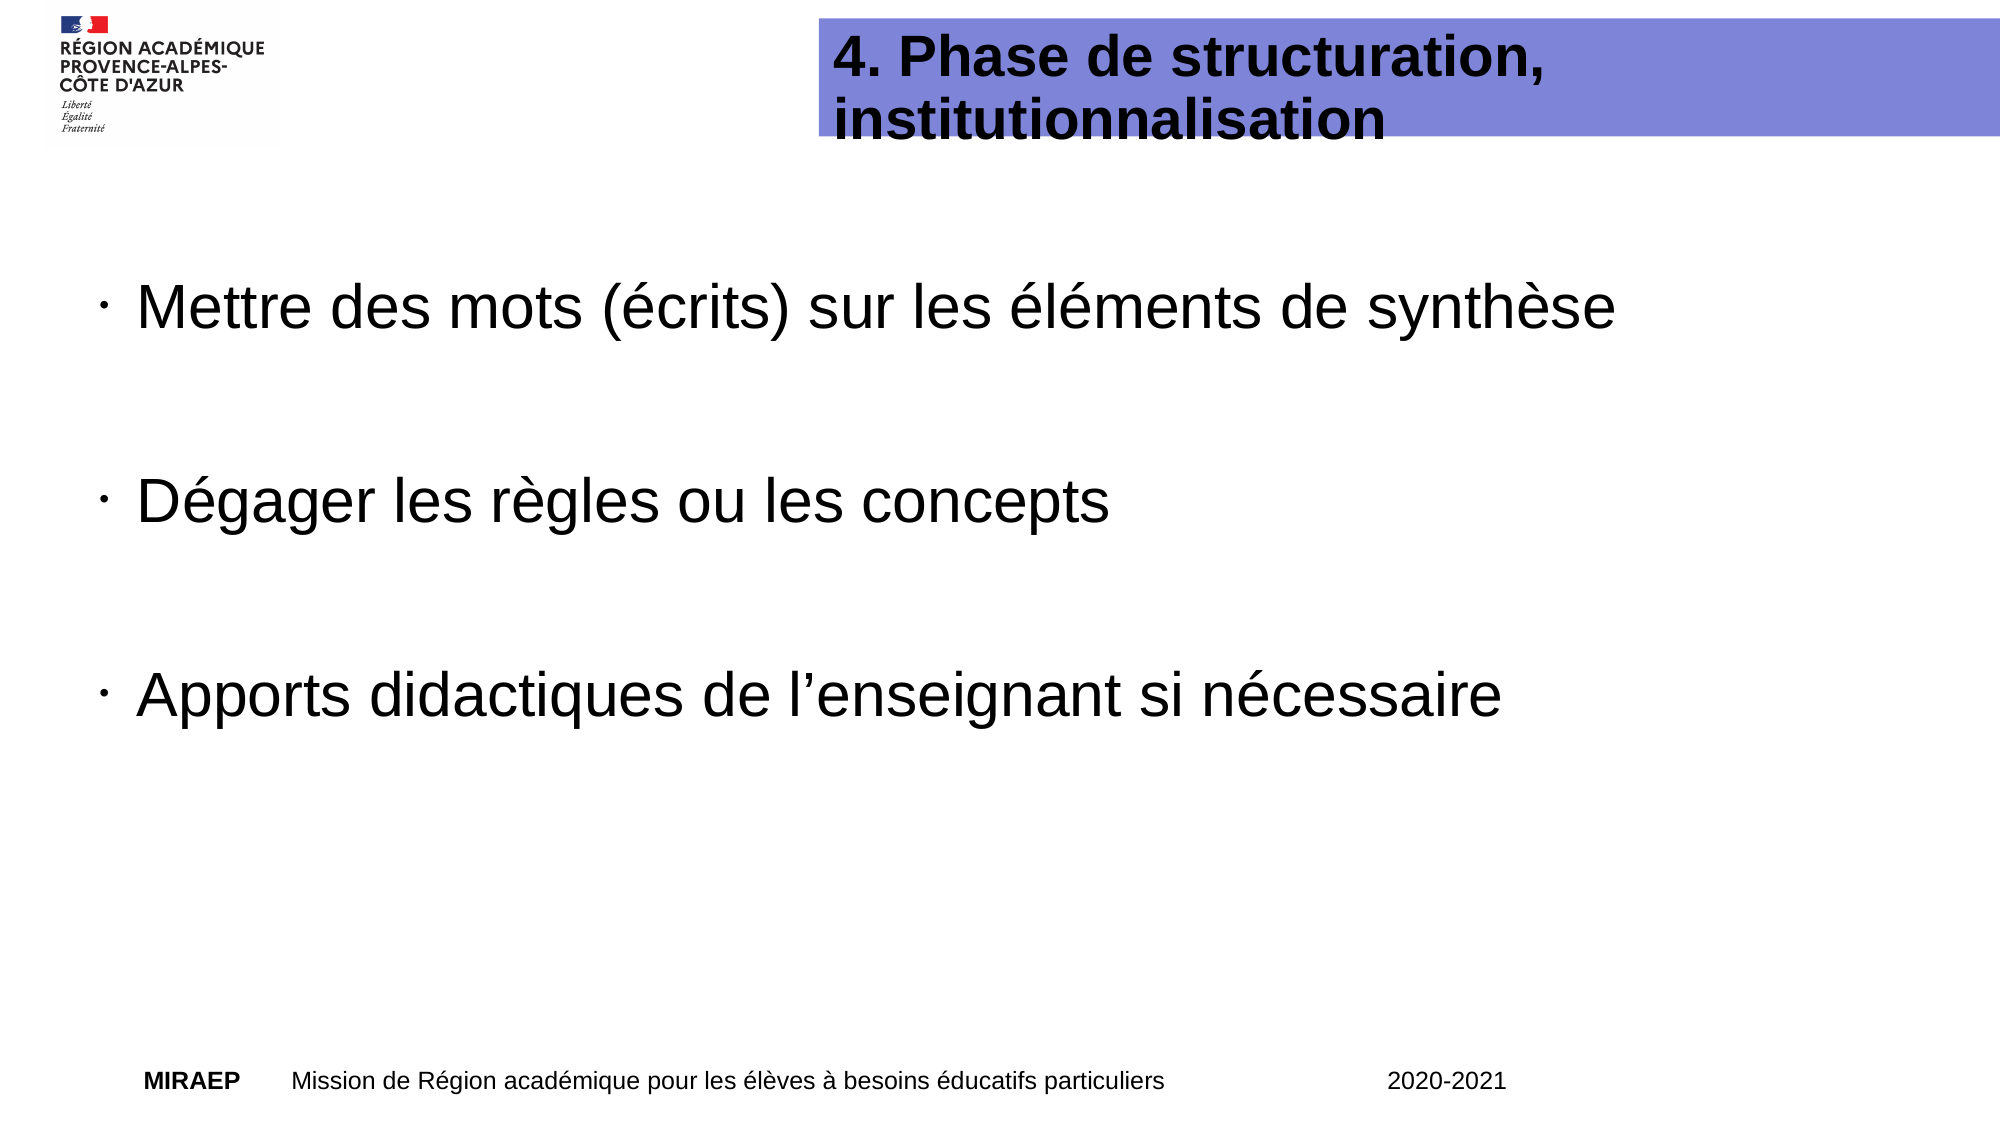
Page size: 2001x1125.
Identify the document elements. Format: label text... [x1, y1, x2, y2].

picture [44, 0, 281, 149]
list Mettre des mots (écrits) sur les éléments de synthèse Dégager les règles ou les concepts Apports didactiques de l’enseignant si nécessaire [84, 267, 1916, 858]
title 4. Phase de structuration, institutionnalisation [818, 18, 2000, 137]
